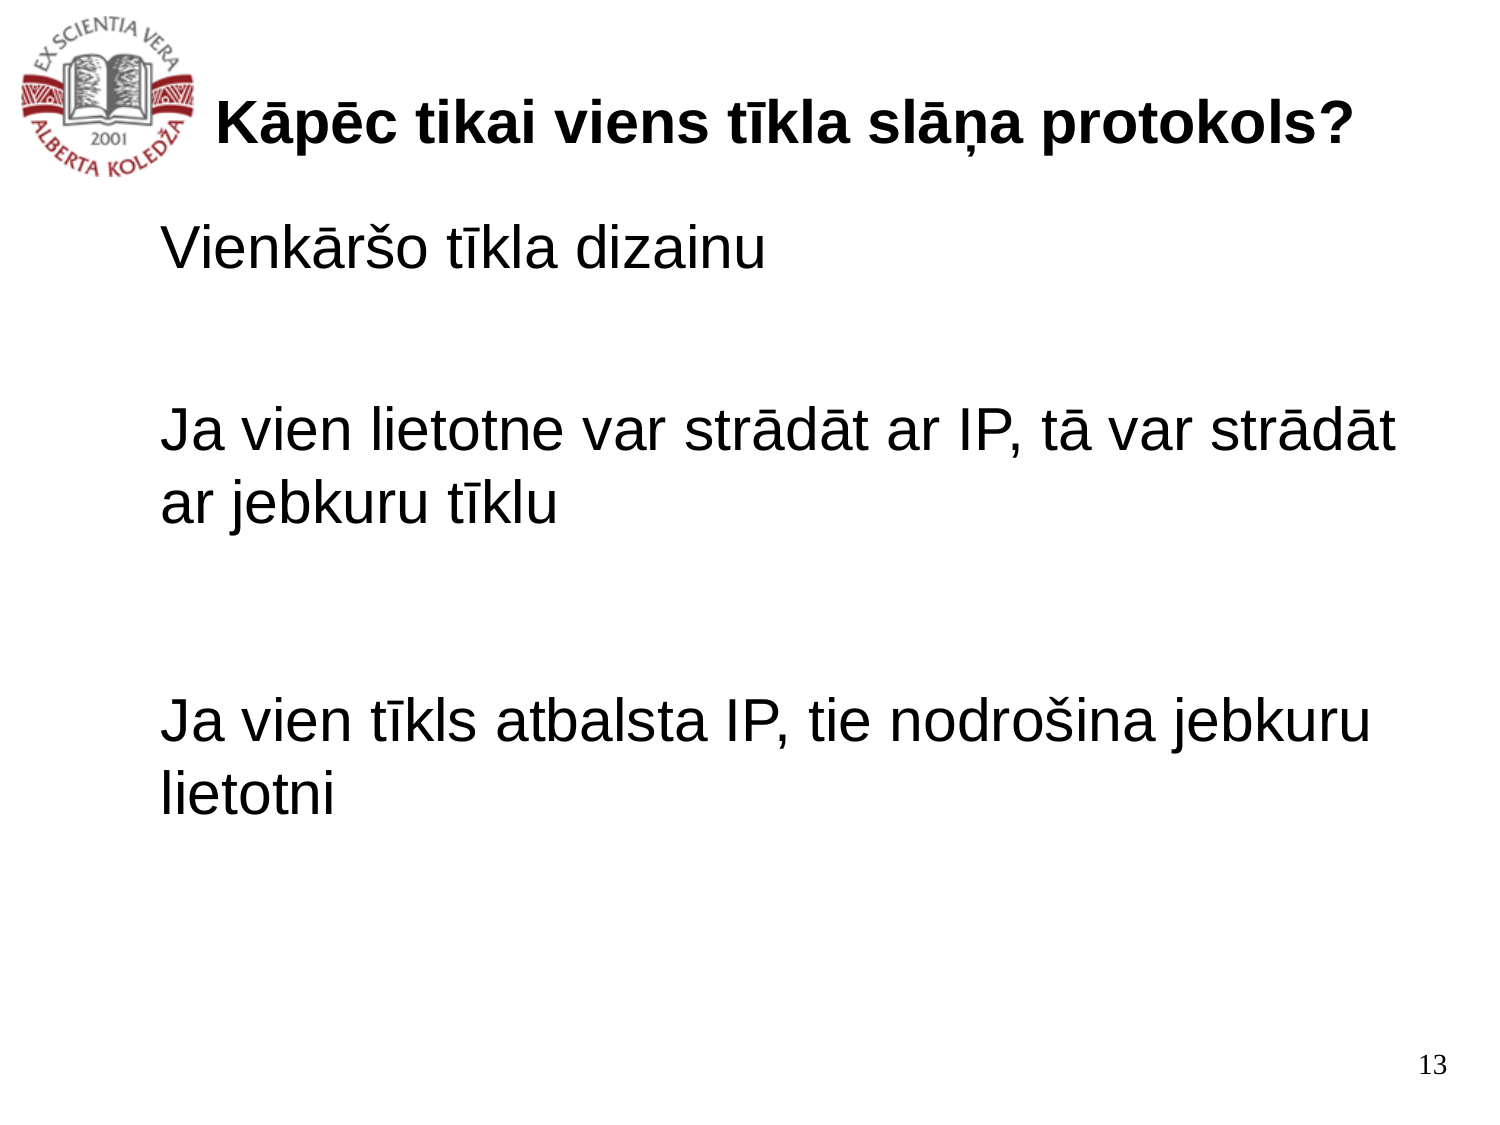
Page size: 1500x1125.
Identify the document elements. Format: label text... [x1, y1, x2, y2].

list Vienkāršo tīkla dizainu Ja vien lietotne var strādāt ar IP, tā var strādāt ar jebkuru tīklu Ja vien tīkls atbalsta IP, tie nodrošina jebkuru lietotni [74, 200, 1463, 1101]
picture [21, 16, 194, 177]
title Kāpēc tikai viens tīkla slāņa protokols? [49, 62, 1500, 175]
text_box <skaitlis> [1312, 1037, 1463, 1101]
